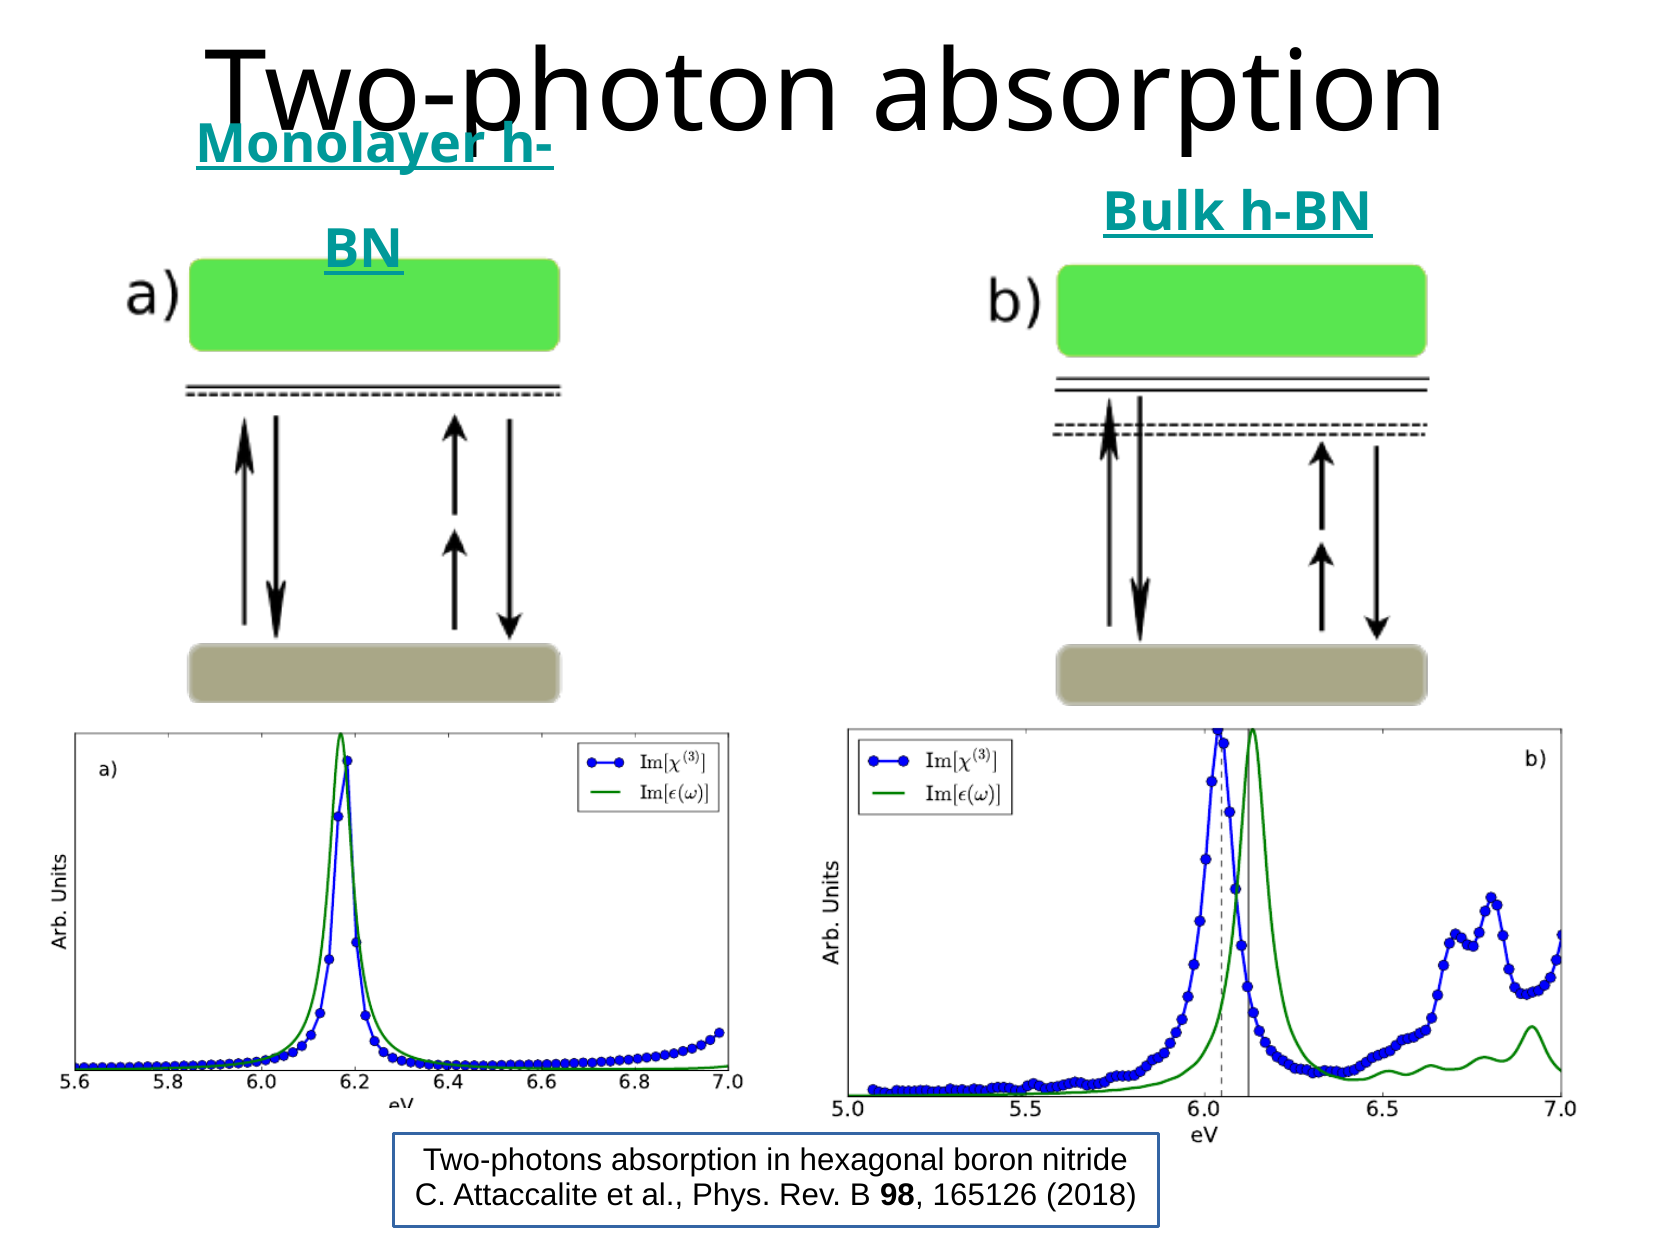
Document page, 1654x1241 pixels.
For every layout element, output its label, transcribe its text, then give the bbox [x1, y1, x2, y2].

text_box Bulk h-BN [1029, 146, 1468, 249]
text_box Two-photons absorption in hexagonal boron nitride C. Attaccalite et al., Phys. Rev. B 98, 165126 (2018) [393, 1133, 1159, 1227]
text_box Monolayer h-BN [155, 146, 594, 249]
title Two-photon absorption [82, 14, 1571, 160]
picture [336, 250, 348, 260]
picture [811, 239, 1591, 1147]
picture [30, 233, 751, 1108]
